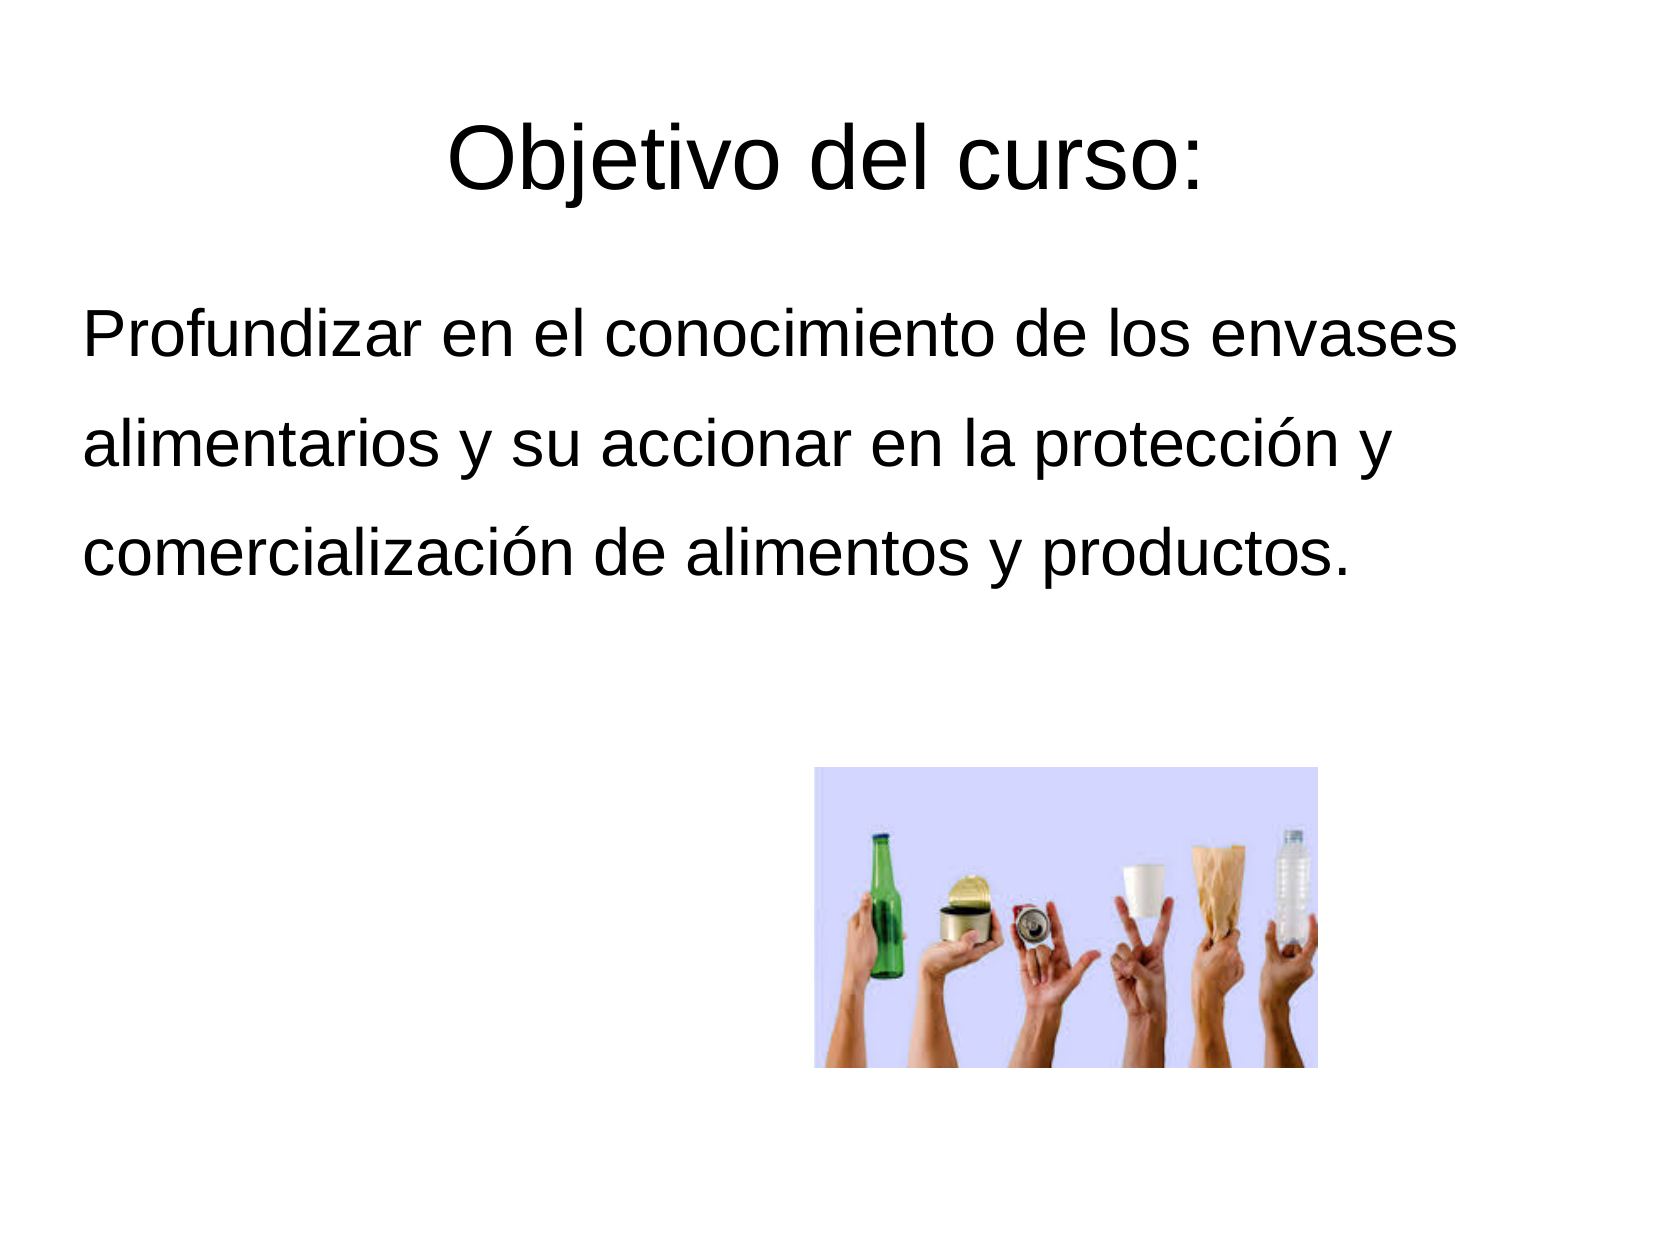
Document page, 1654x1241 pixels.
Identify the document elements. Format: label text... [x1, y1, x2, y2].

picture [814, 767, 1318, 1068]
list Profundizar en el conocimiento de los envases alimentarios y su accionar en la protección y comercialización de alimentos y productos. [82, 290, 1571, 1109]
title Objetivo del curso: [82, 49, 1571, 257]
